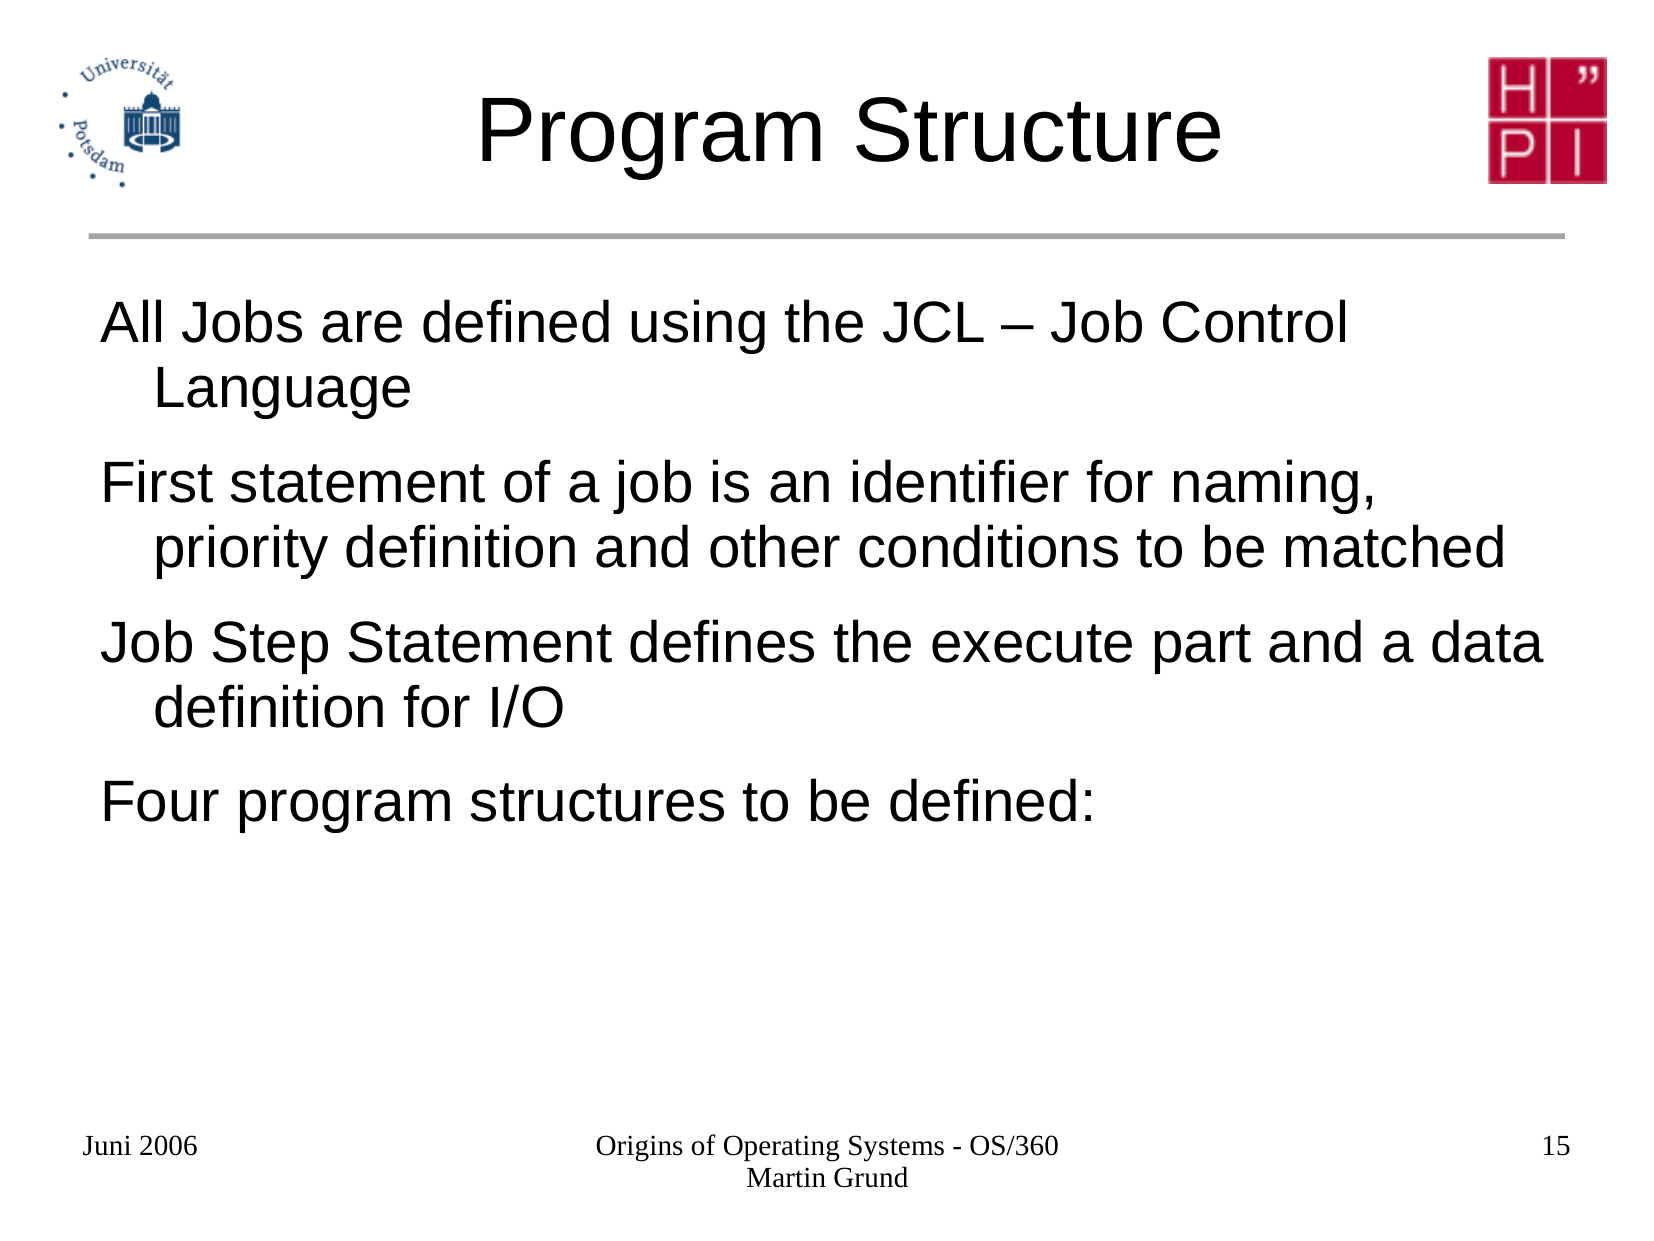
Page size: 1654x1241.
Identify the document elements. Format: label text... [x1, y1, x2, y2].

title Program Structure [230, 25, 1471, 233]
picture [59, 58, 181, 188]
picture [1488, 57, 1607, 184]
list All Jobs are defined using the JCL – Job Control Language First statement of a job is an identifier for naming, priority definition and other conditions to be matched Job Step Statement defines the execute part and a data definition for I/O Four program structures to be defined: [82, 290, 1571, 1109]
